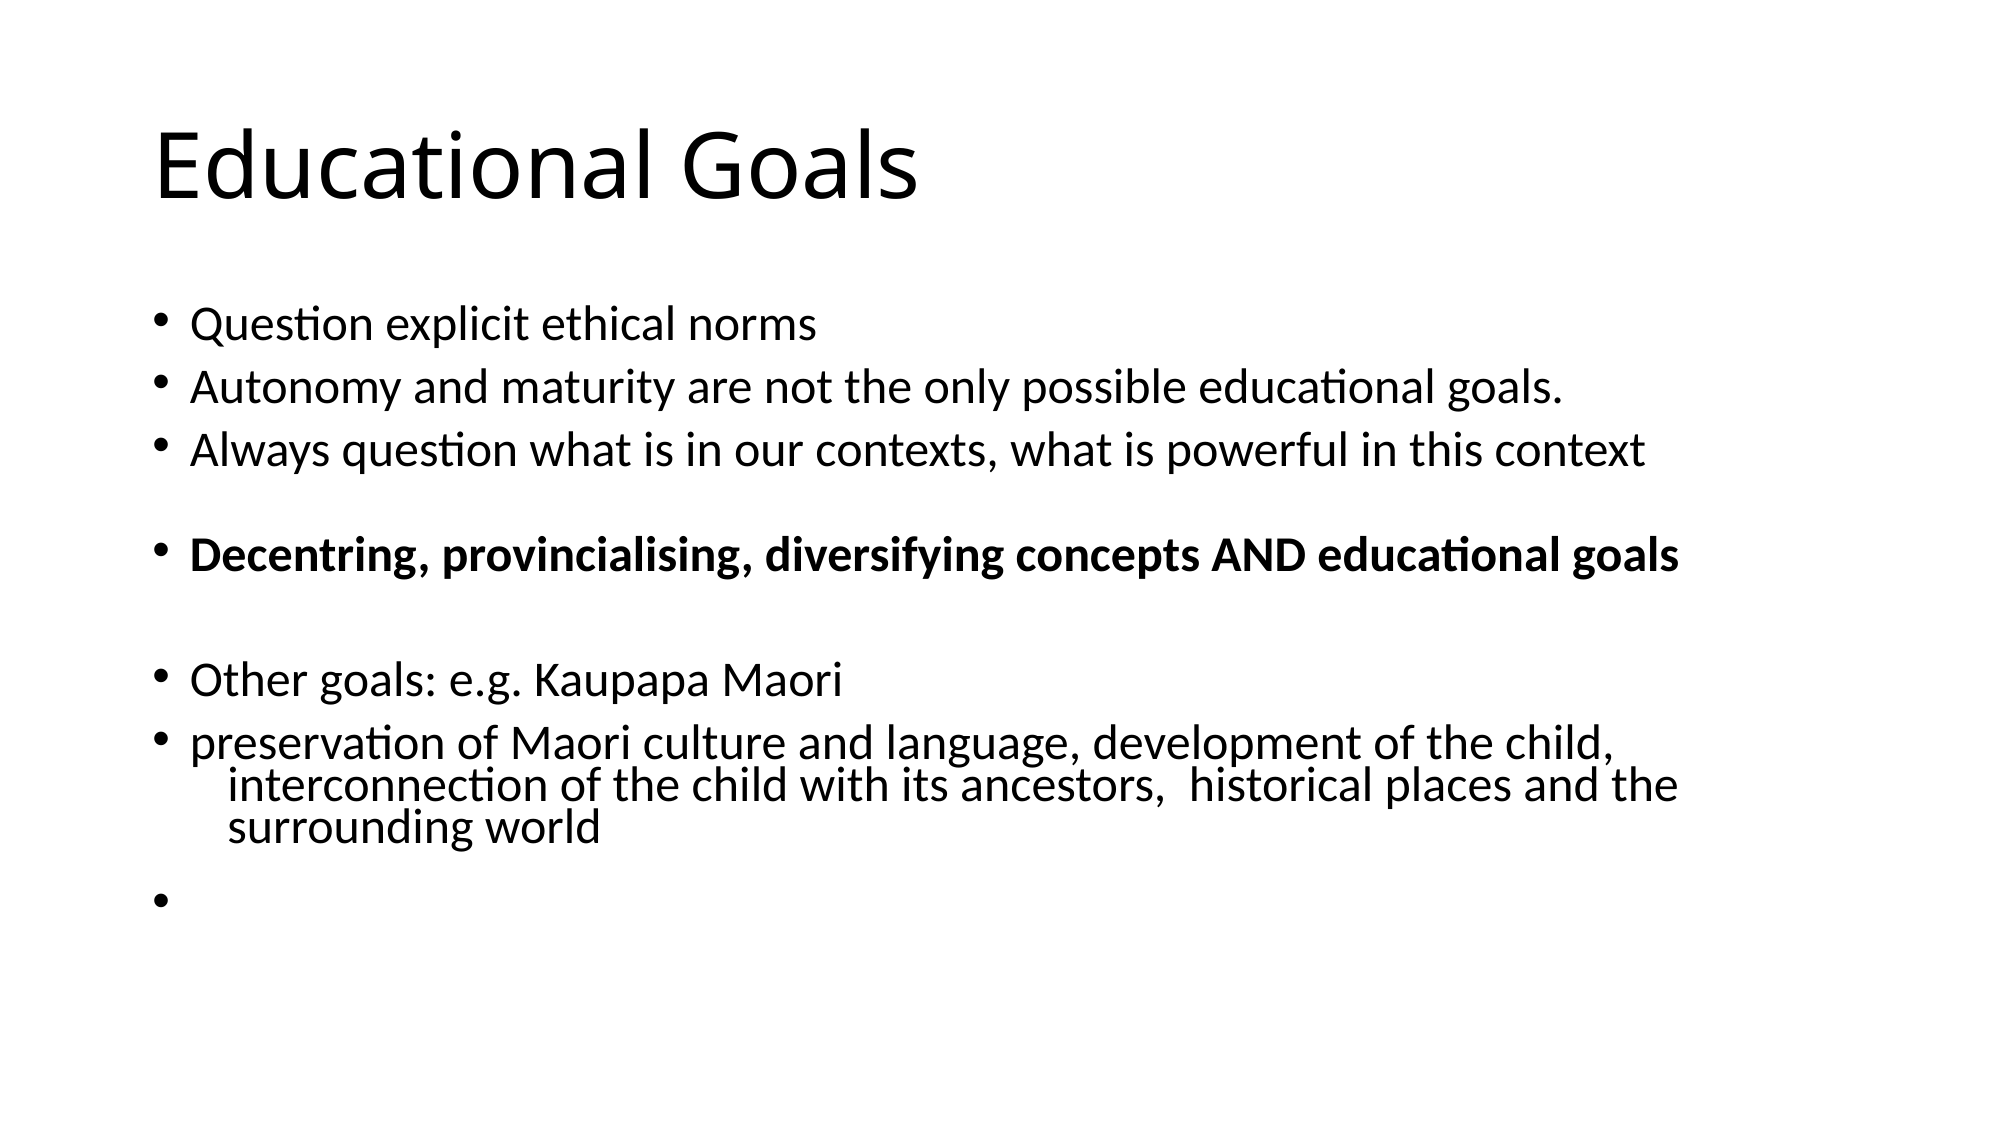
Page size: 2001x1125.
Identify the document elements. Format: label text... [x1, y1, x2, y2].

list Question explicit ethical norms Autonomy and maturity are not the only possible educational goals. Always question what is in our contexts, what is powerful in this context Decentring, provincialising, diversifying concepts AND educational goals Other goals: e.g. Kaupapa Maori preservation of Maori culture and language, development of the child, interconnection of the child with its ancestors, historical places and the surrounding world [137, 299, 1863, 1014]
title Educational Goals [137, 59, 1863, 278]
